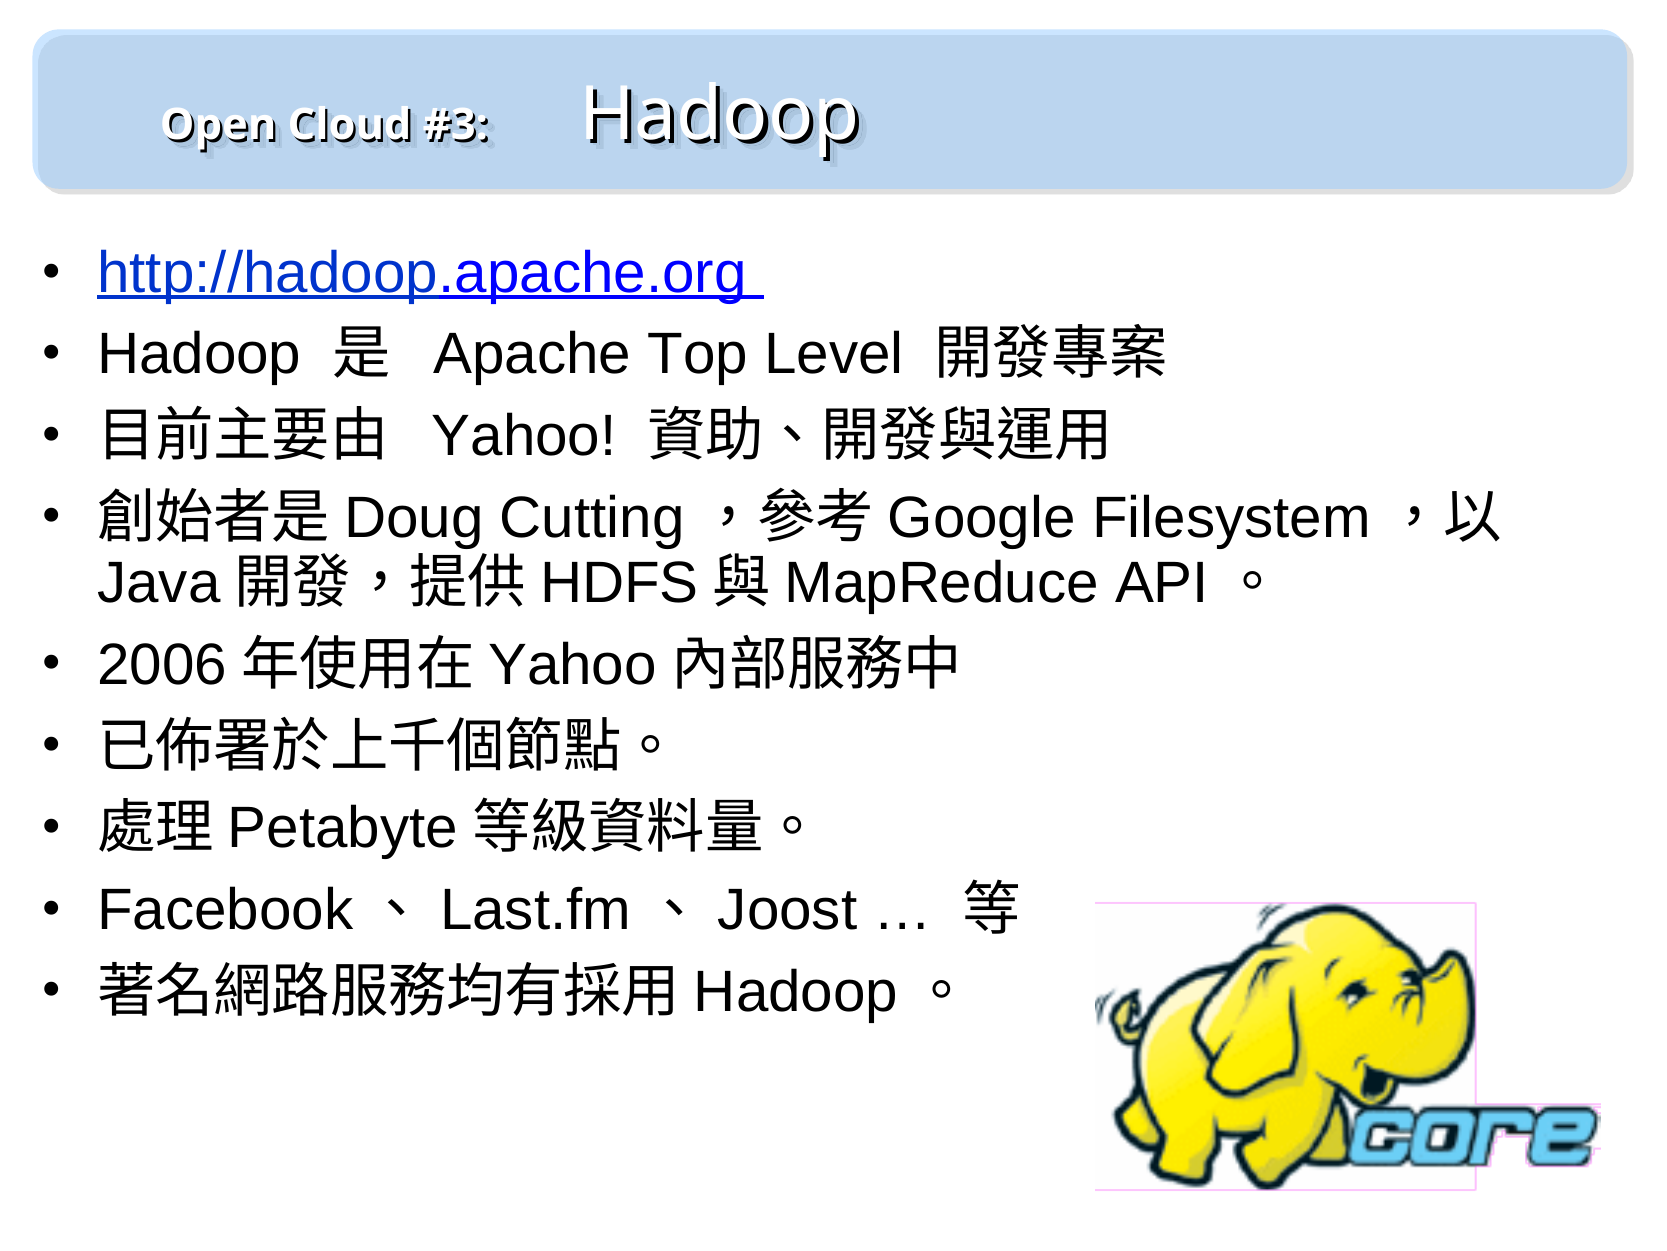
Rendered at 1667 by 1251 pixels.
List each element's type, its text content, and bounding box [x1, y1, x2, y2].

picture [1095, 898, 1601, 1195]
text_box http://hadoop.apache.org Hadoop 是 Apache Top Level 開發專案 目前主要由 Yahoo! 資助、開發與運用 創始者是Doug Cutting，參考Google Filesystem，以Java開發，提供HDFS與MapReduce API。 2006年使用在Yahoo內部服務中 已佈署於上千個節點。 處理Petabyte等級資料量。 Facebook、Last.fm、Joost … 等 著名網路服務均有採用Hadoop。 [41, 236, 1607, 1155]
text_box Open Cloud #3: Hadoop [32, 29, 1628, 189]
